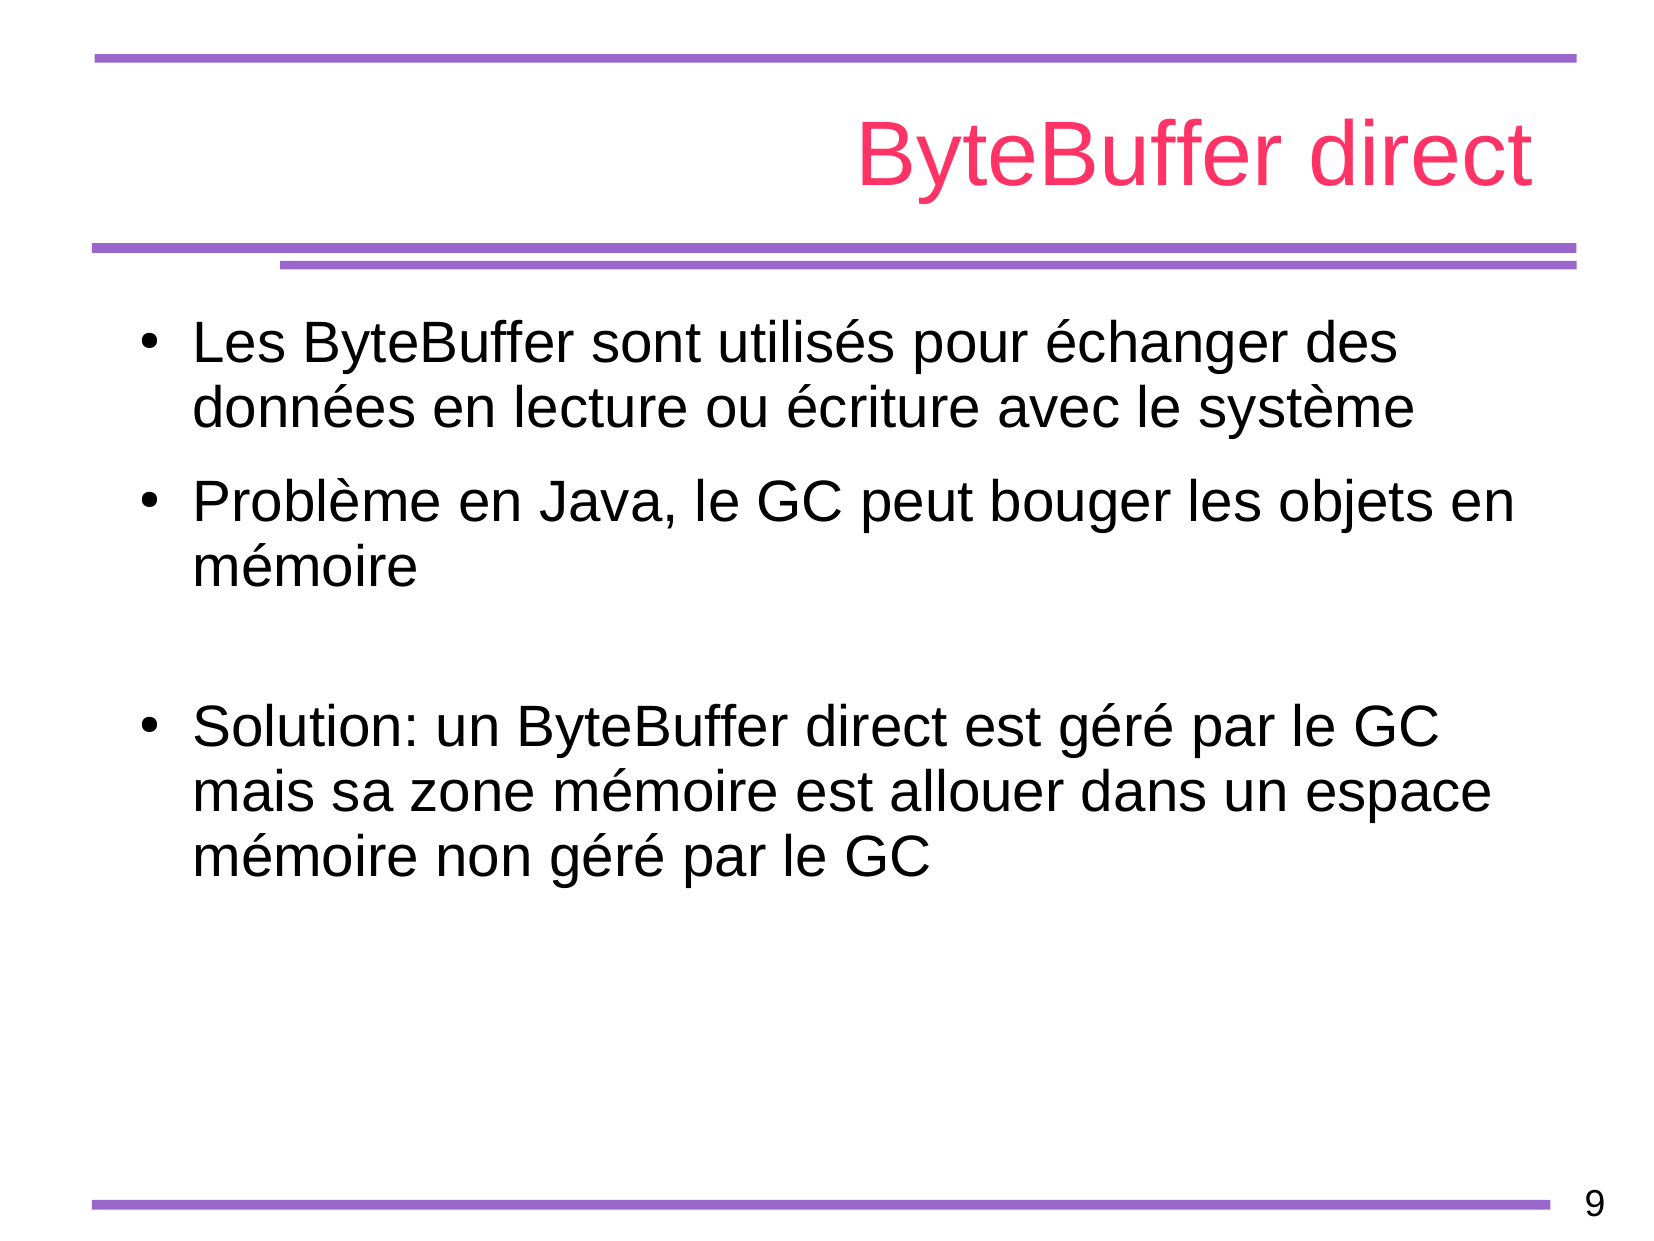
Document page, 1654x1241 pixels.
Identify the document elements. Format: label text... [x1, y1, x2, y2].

title ByteBuffer direct [121, 49, 1534, 257]
list Les ByteBuffer sont utilisés pour échanger des données en lecture ou écriture avec le système Problème en Java, le GC peut bouger les objets en mémoire Solution: un ByteBuffer direct est géré par le GC mais sa zone mémoire est allouer dans un espace mémoire non géré par le GC [121, 309, 1534, 1162]
